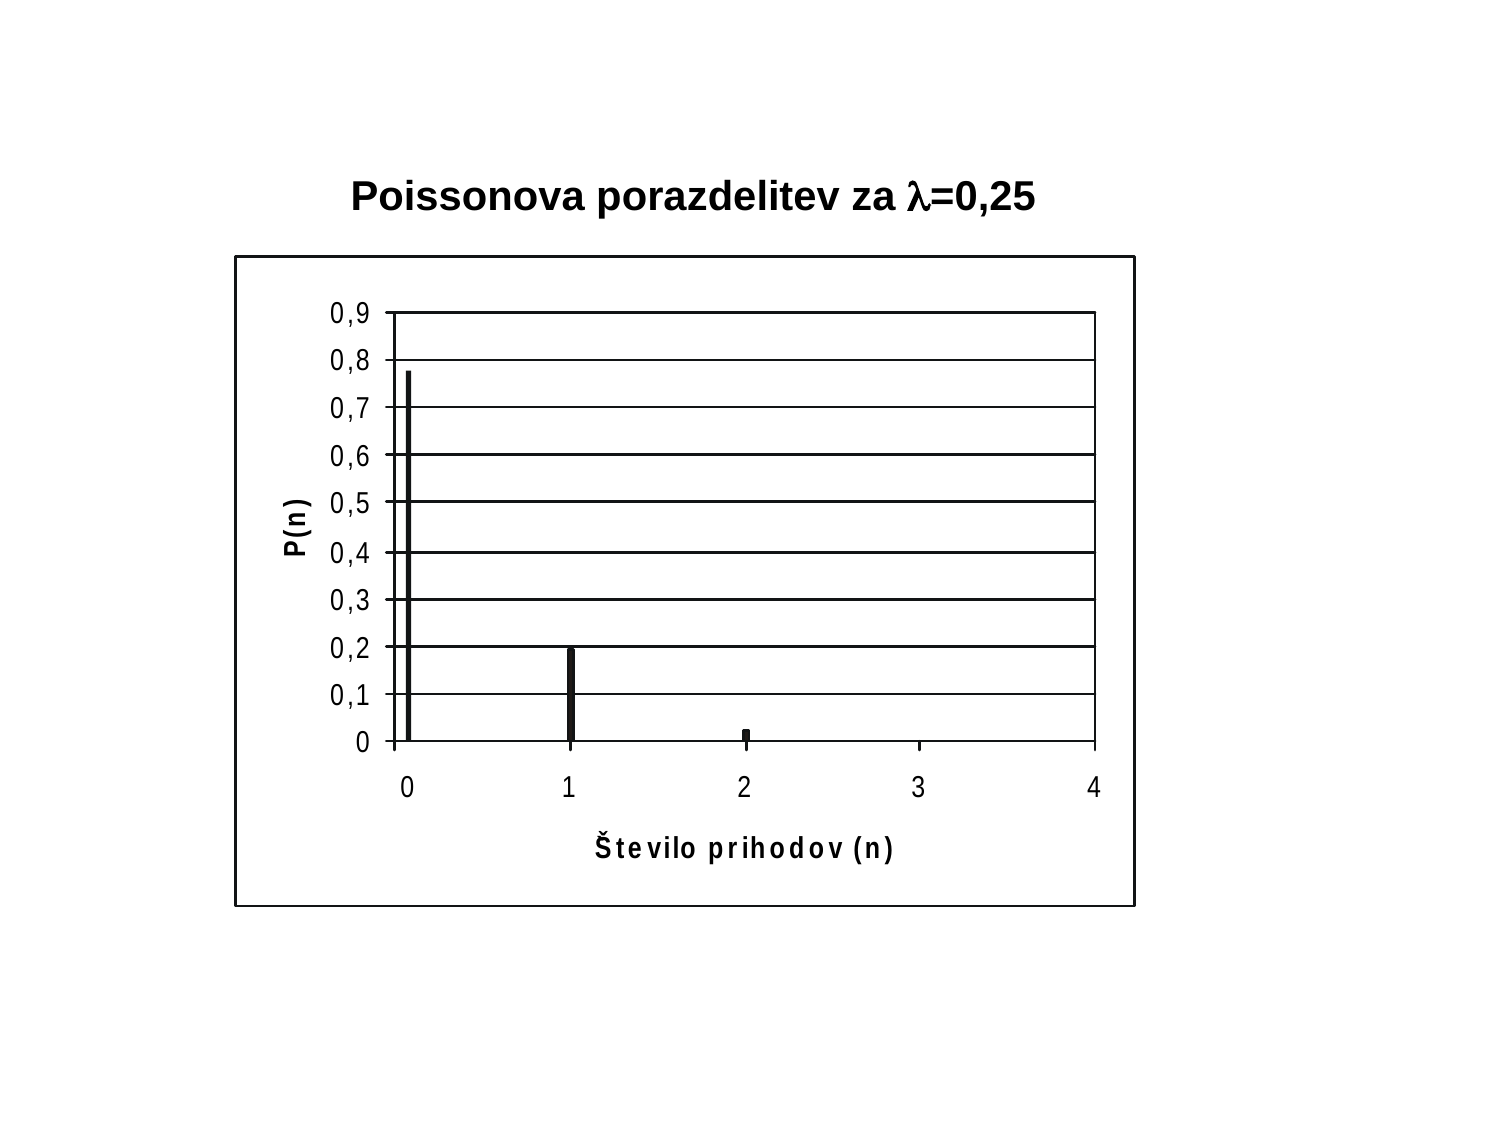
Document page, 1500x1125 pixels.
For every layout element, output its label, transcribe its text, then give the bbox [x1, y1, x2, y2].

picture [230, 251, 1140, 912]
text_box Poissonova porazdelitev za =0,25 [335, 160, 1051, 227]
